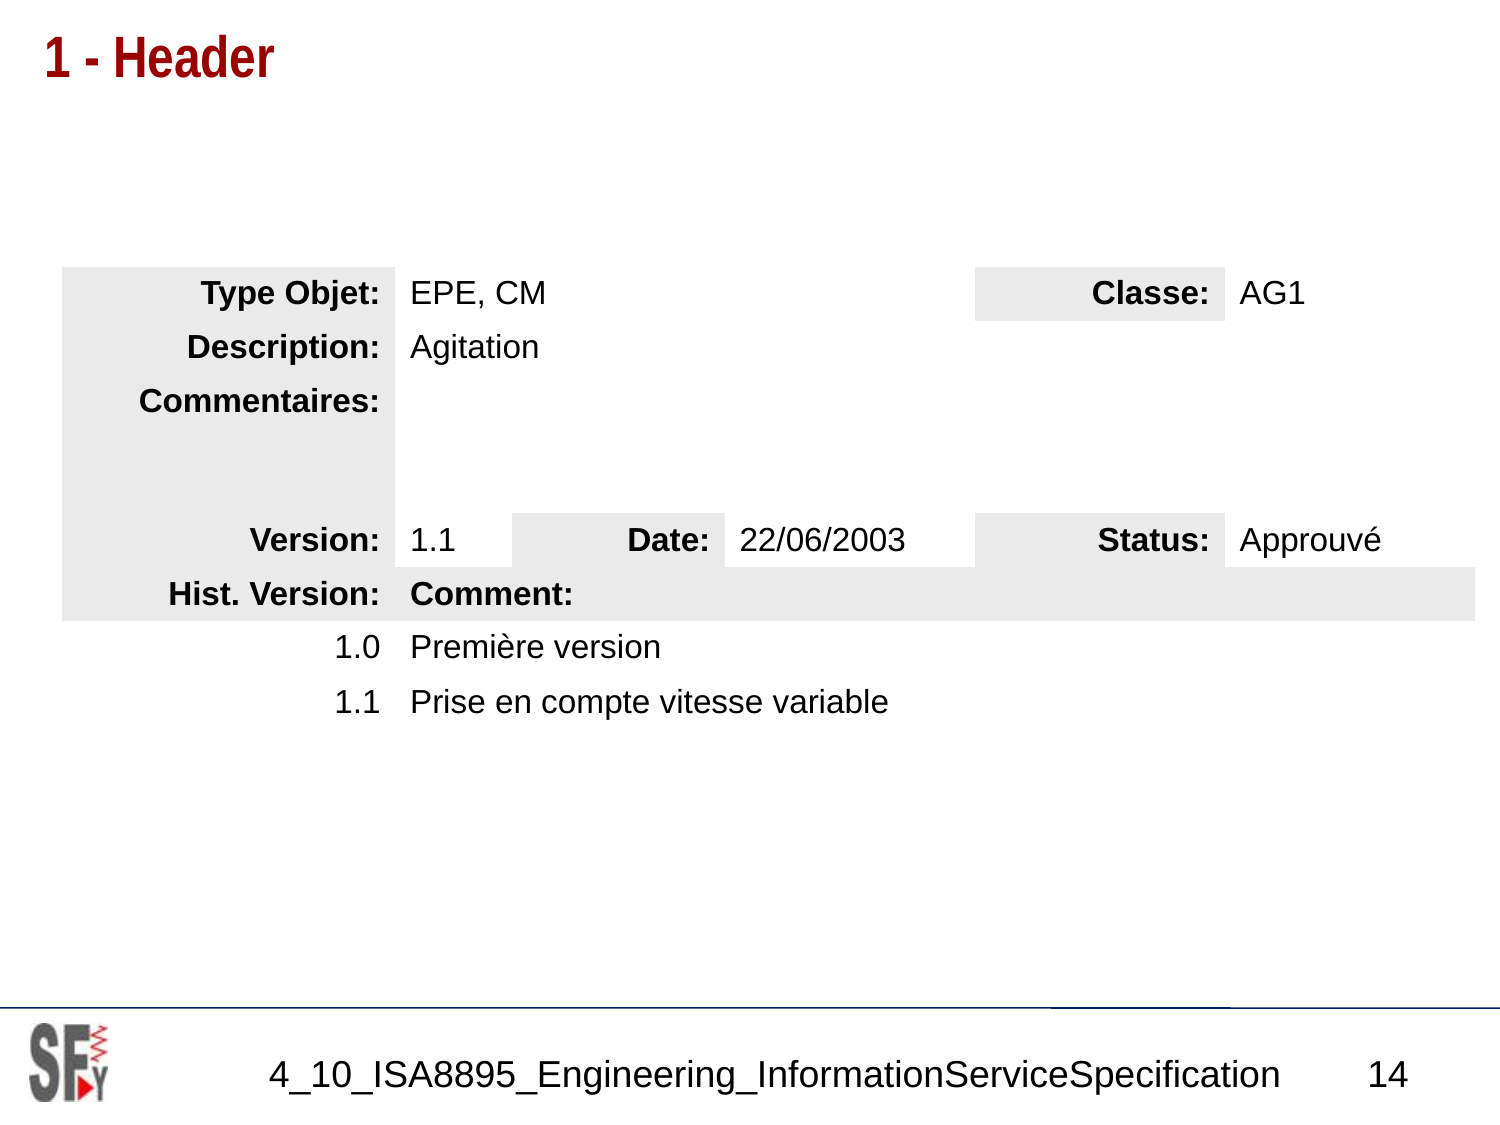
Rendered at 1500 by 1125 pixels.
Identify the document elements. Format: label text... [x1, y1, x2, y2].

table_cell Version: [62, 513, 395, 567]
slide_number <numéro> [1352, 1034, 1490, 1103]
table_cell [395, 729, 1475, 800]
footer 4_10_ISA8895_Engineering_InformationServiceSpecification [253, 1034, 1336, 1103]
table_cell Status: [975, 513, 1225, 567]
table_cell Date: [512, 513, 725, 567]
table_header Classe: [975, 267, 1225, 321]
table_cell [62, 729, 395, 800]
table_cell Comment: [395, 567, 1475, 621]
table_cell Approuvé [1225, 513, 1475, 567]
table_cell Première version [395, 621, 1475, 675]
table_cell 22/06/2003 [725, 513, 975, 567]
table_header AG1 [1225, 267, 1475, 321]
picture [29, 1023, 108, 1102]
table_header Type Objet: [62, 267, 395, 321]
table_cell Prise en compte vitesse variable [395, 675, 1475, 729]
table_cell 1.1 [395, 513, 512, 567]
table_cell Commentaires: [62, 375, 395, 513]
table_cell 1.0 [62, 621, 395, 675]
title 1 - Header [29, 12, 1471, 138]
table_cell Agitation [395, 321, 1475, 375]
table_cell 1.1 [62, 675, 395, 729]
table_cell [395, 375, 1475, 513]
table_header EPE, CM [395, 267, 975, 321]
table_cell Description: [62, 321, 395, 375]
table_cell Hist. Version: [62, 567, 395, 621]
